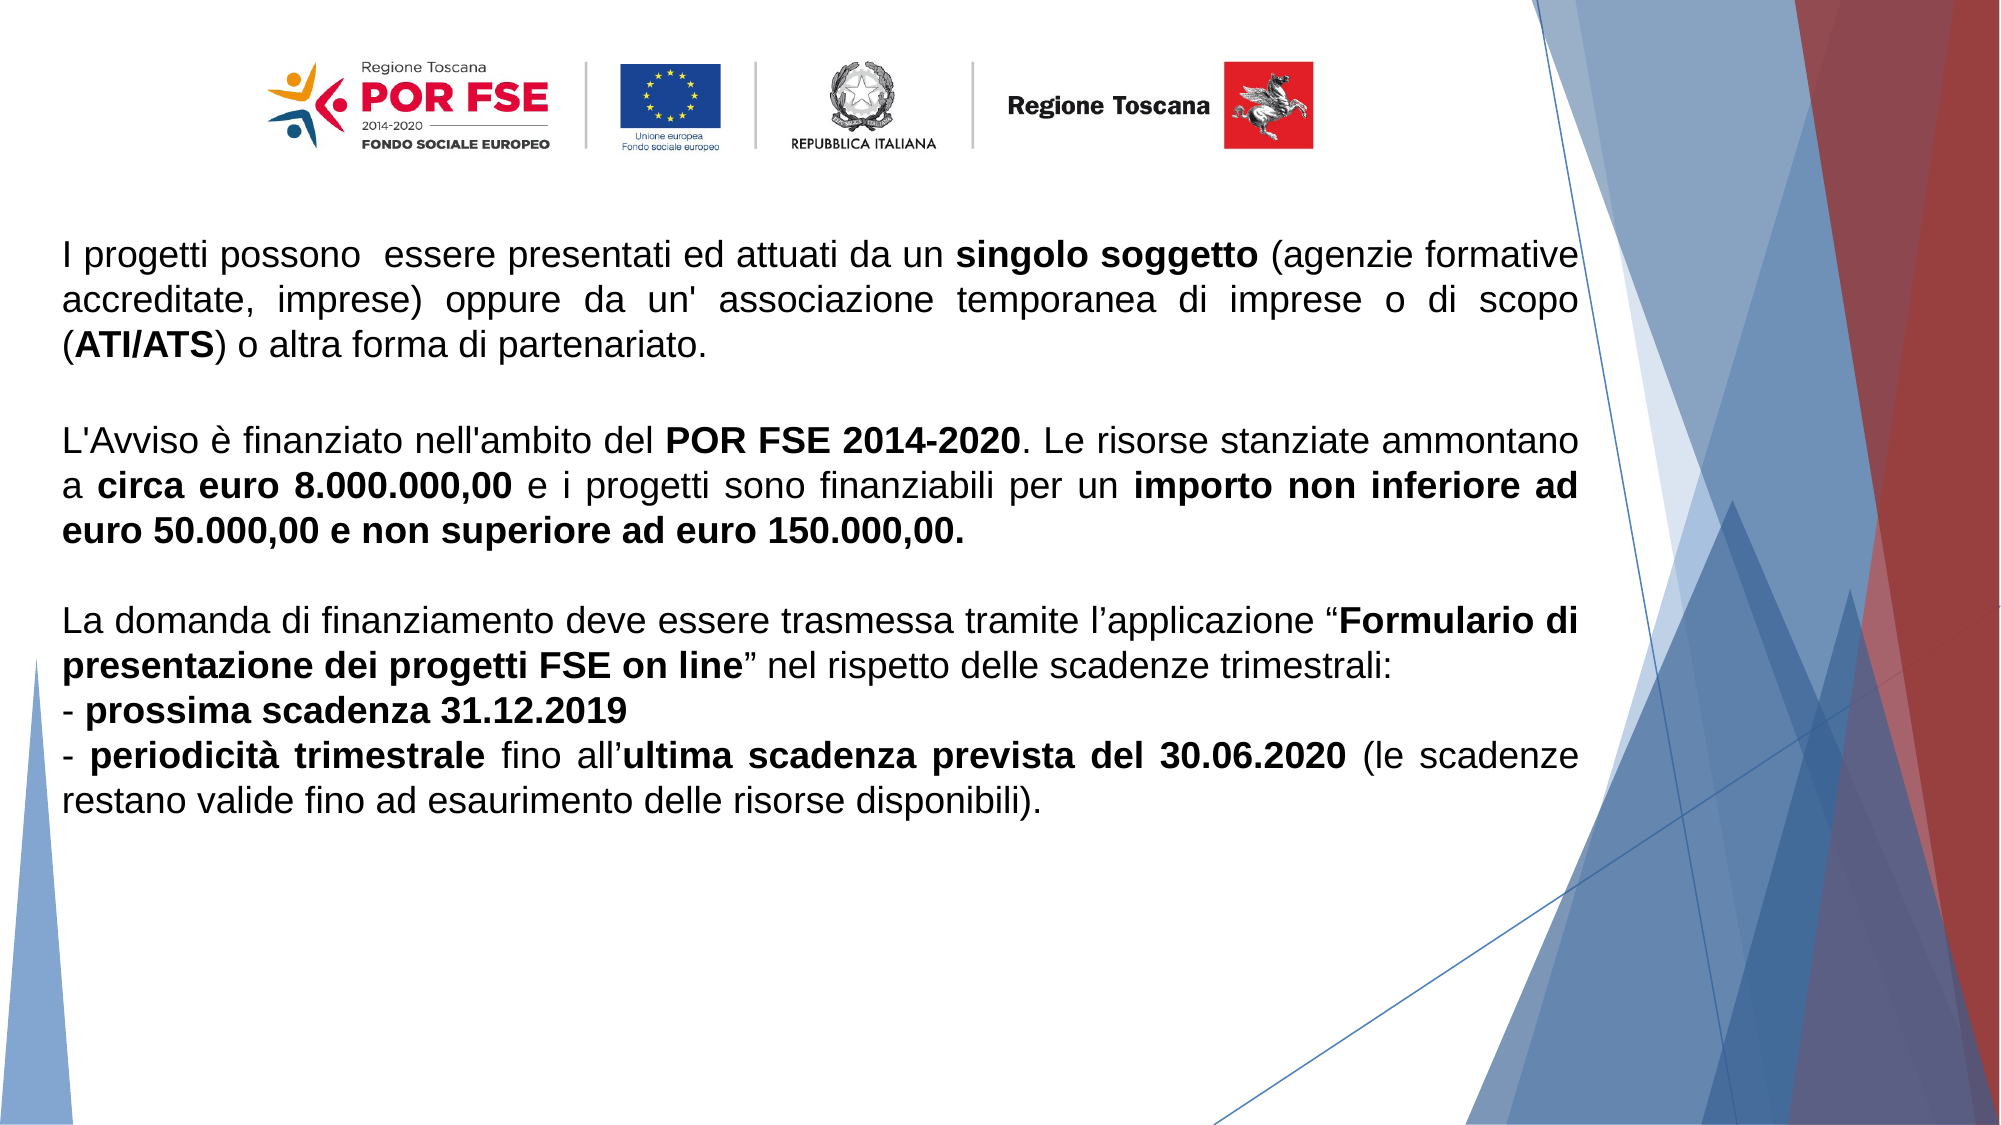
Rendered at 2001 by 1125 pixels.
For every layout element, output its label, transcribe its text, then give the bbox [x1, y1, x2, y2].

text_box I progetti possono essere presentati ed attuati da un singolo soggetto (agenzie formative accreditate, imprese) oppure da un' associazione temporanea di imprese o di scopo (ATI/ATS) o altra forma di partenariato. L'Avviso è finanziato nell'ambito del POR FSE 2014-2020. Le risorse stanziate ammontano a circa euro 8.000.000,00 e i progetti sono finanziabili per un importo non inferiore ad euro 50.000,00 e non superiore ad euro 150.000,00. La domanda di finanziamento deve essere trasmessa tramite l’applicazione “Formulario di presentazione dei progetti FSE on line” nel rispetto delle scadenze trimestrali: - prossima scadenza 31.12.2019 - periodicità trimestrale fino all’ultima scadenza prevista del 30.06.2020 (le scadenze restano valide fino ad esaurimento delle risorse disponibili). [47, 165, 1595, 939]
picture [267, 54, 1314, 155]
